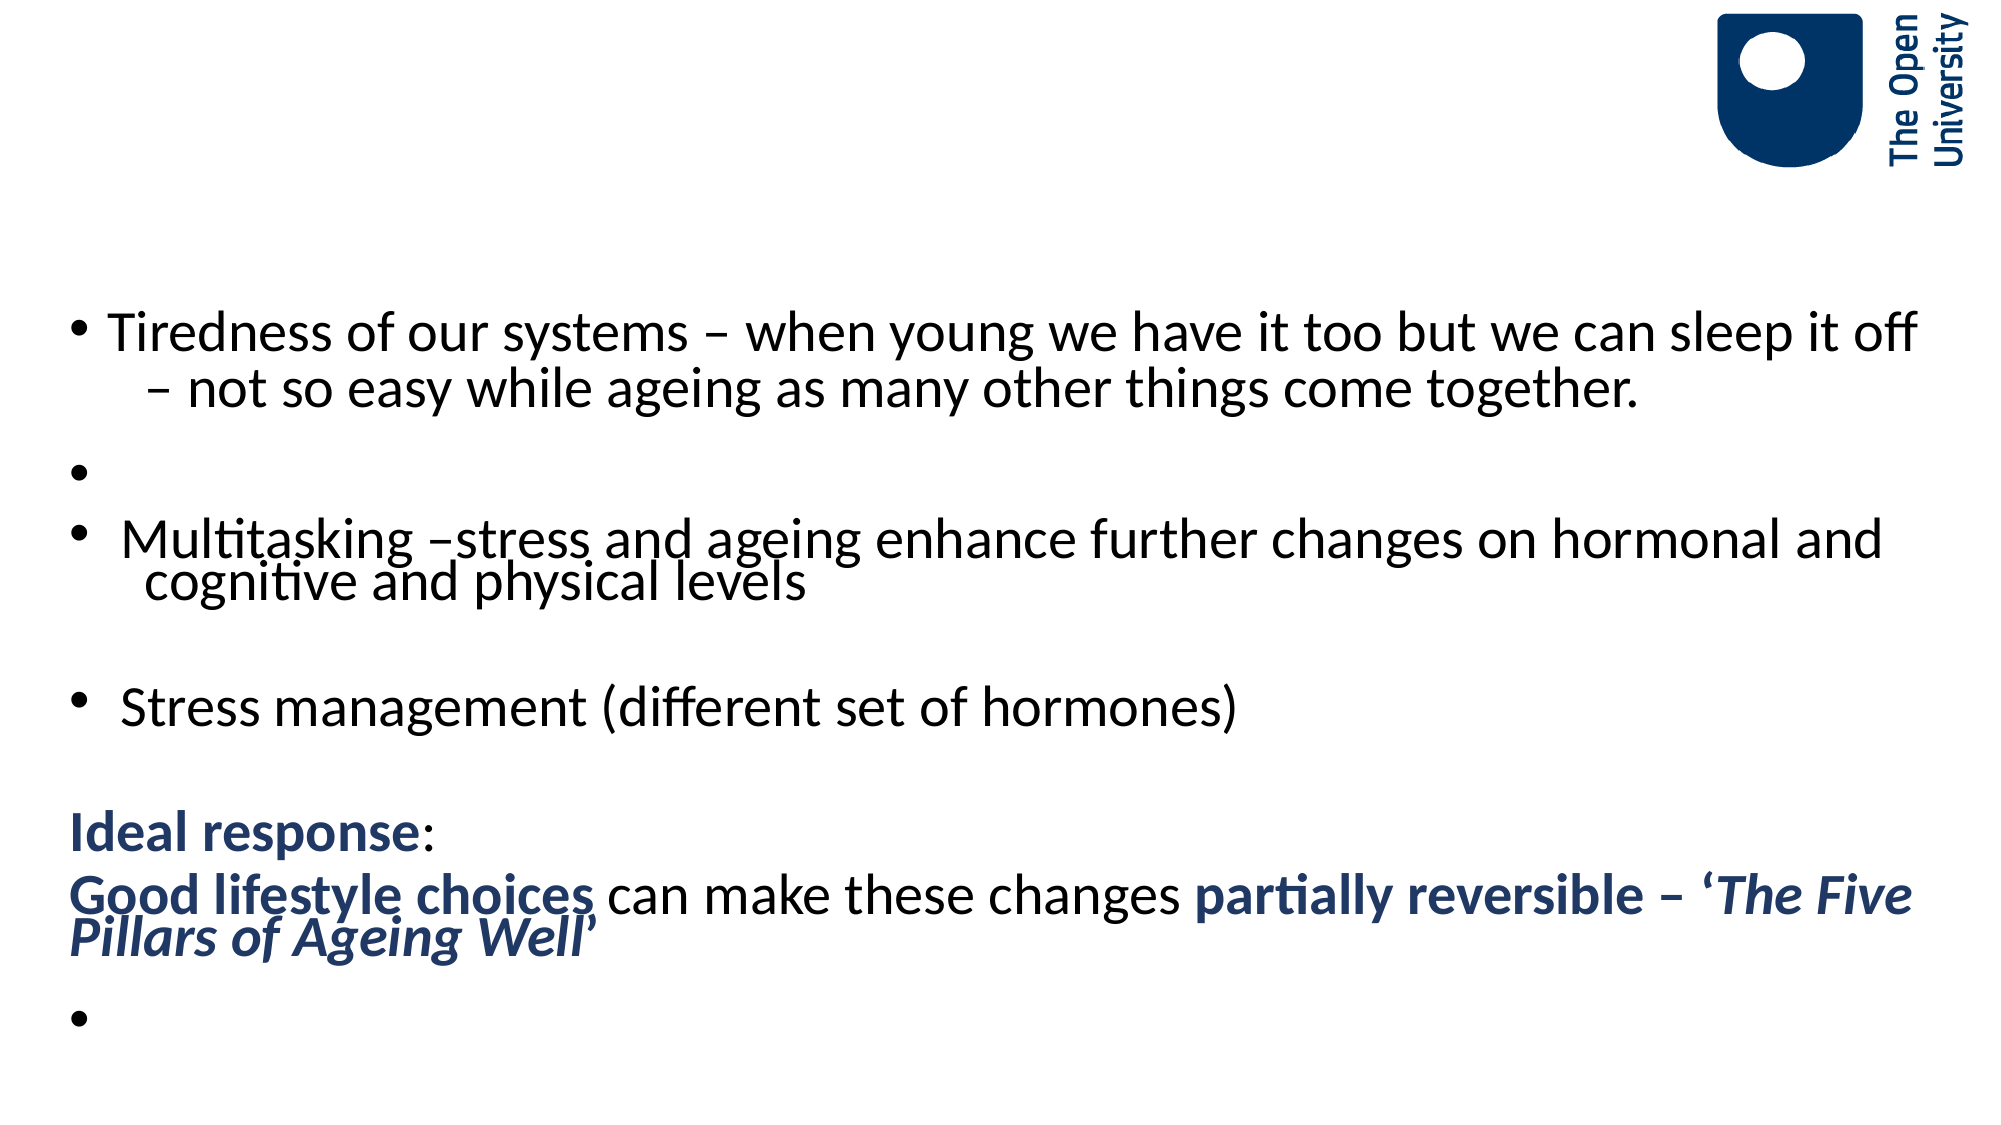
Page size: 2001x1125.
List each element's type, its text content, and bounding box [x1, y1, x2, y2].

list Tiredness of our systems – when young we have it too but we can sleep it off – not so easy while ageing as many other things come together. Multitasking –stress and ageing enhance further changes on hormonal and cognitive and physical levels Stress management (different set of hormones) Ideal response: Good lifestyle choices can make these changes partially reversible – ‘The Five Pillars of Ageing Well’ [54, 299, 1945, 1028]
picture [1716, 10, 1971, 170]
